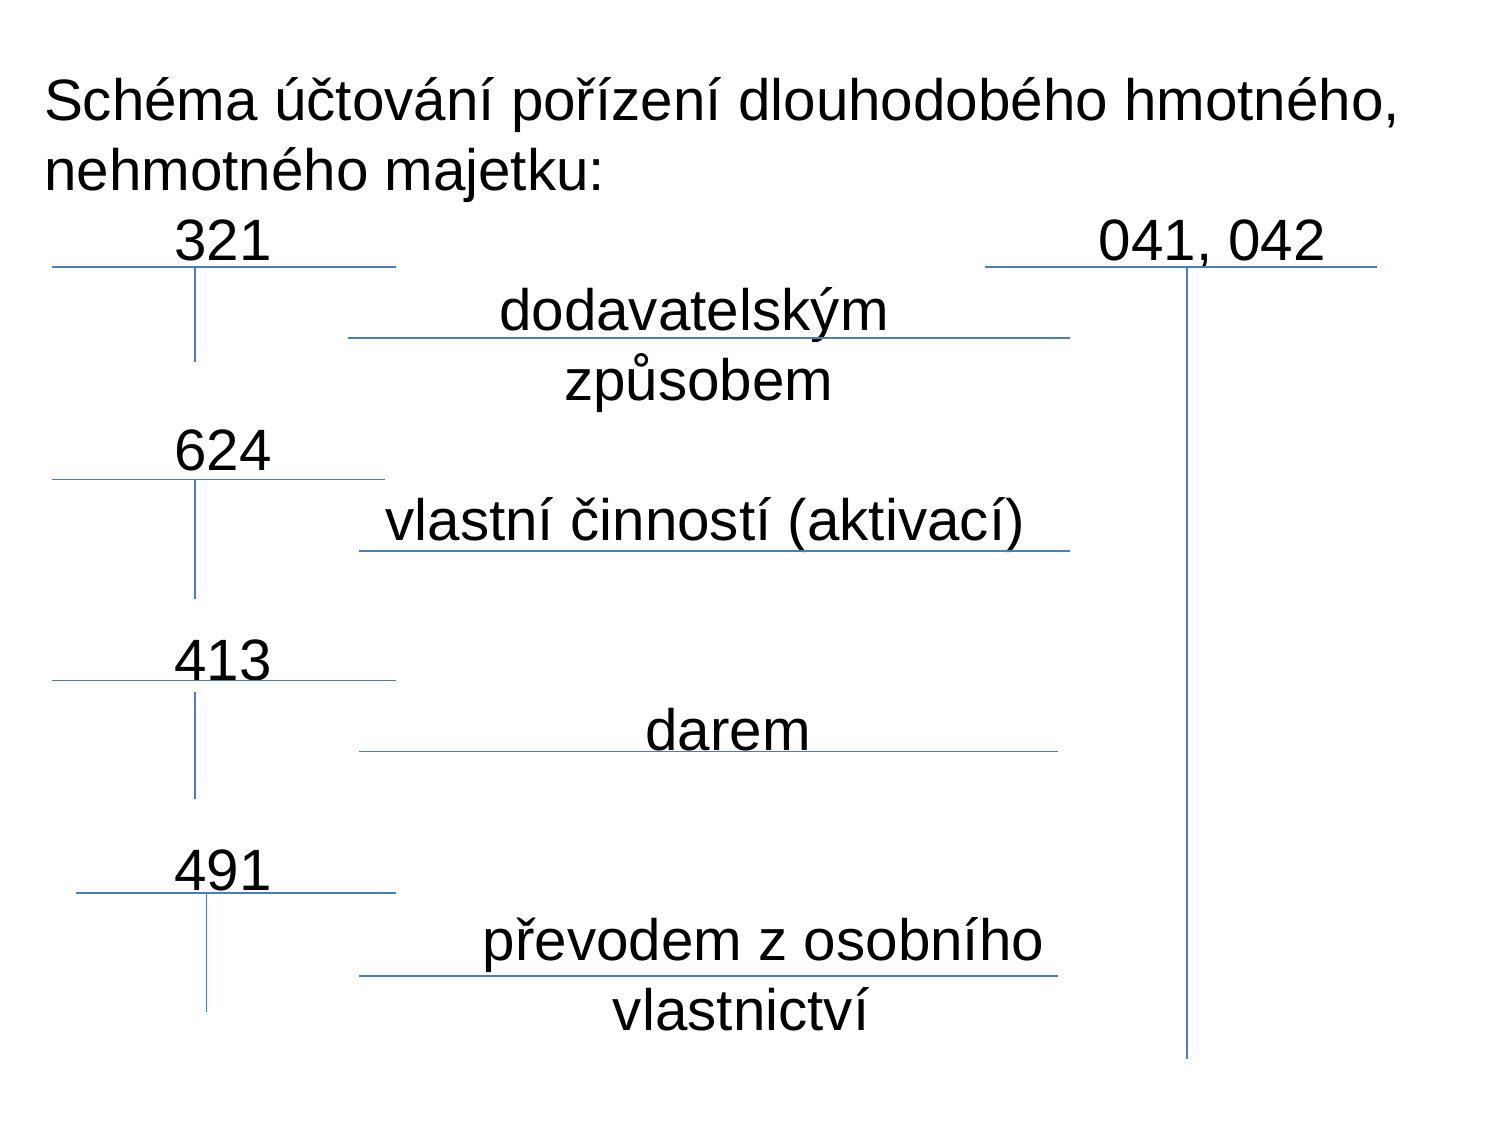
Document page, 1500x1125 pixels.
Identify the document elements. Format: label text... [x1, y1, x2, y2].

text_box Schéma účtování pořízení dlouhodobého hmotného, nehmotného majetku: 321 041, 042 dodavatelským způsobem 624 vlastní činností (aktivací) 413 darem 491 převodem z osobního vlastnictví [29, 54, 1459, 1050]
